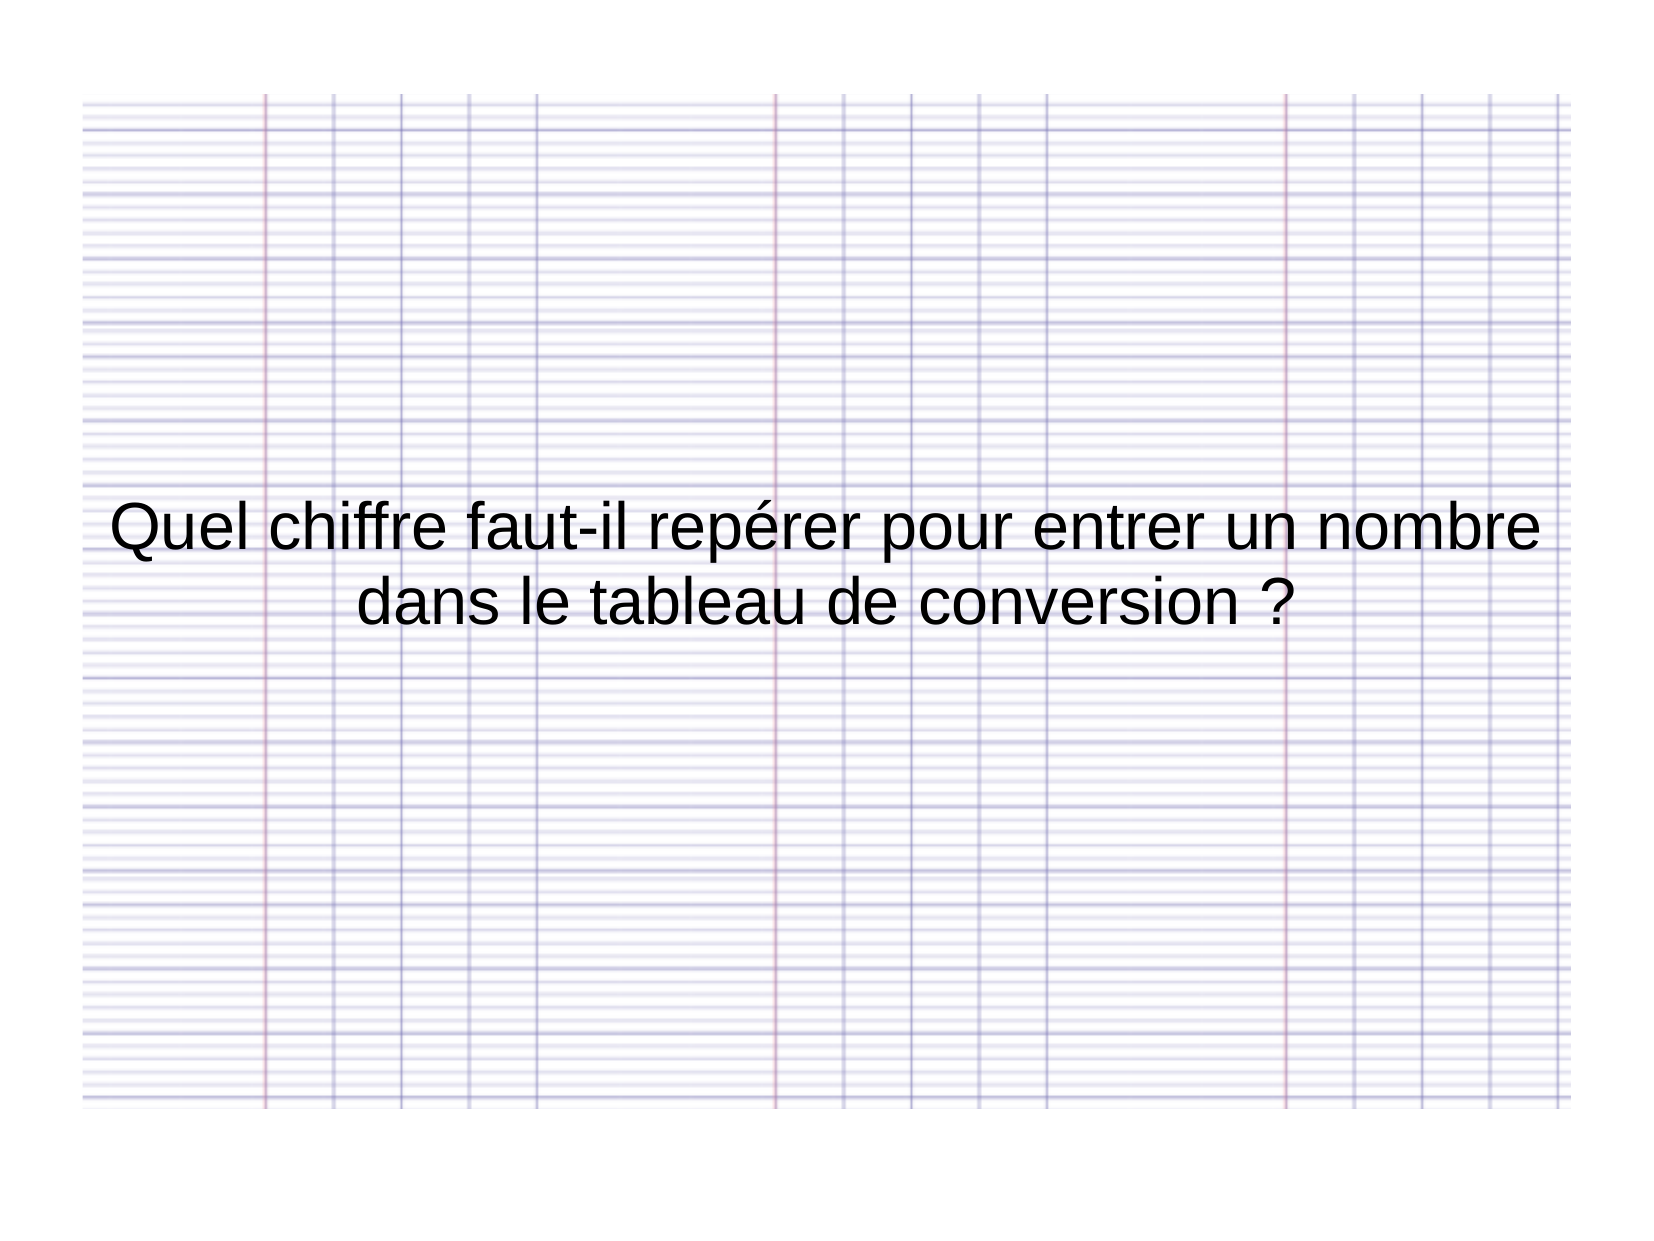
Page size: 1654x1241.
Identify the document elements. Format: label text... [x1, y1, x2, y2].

subtitle Quel chiffre faut-il repérer pour entrer un nombre dans le tableau de conversion ? [82, 94, 1571, 1109]
